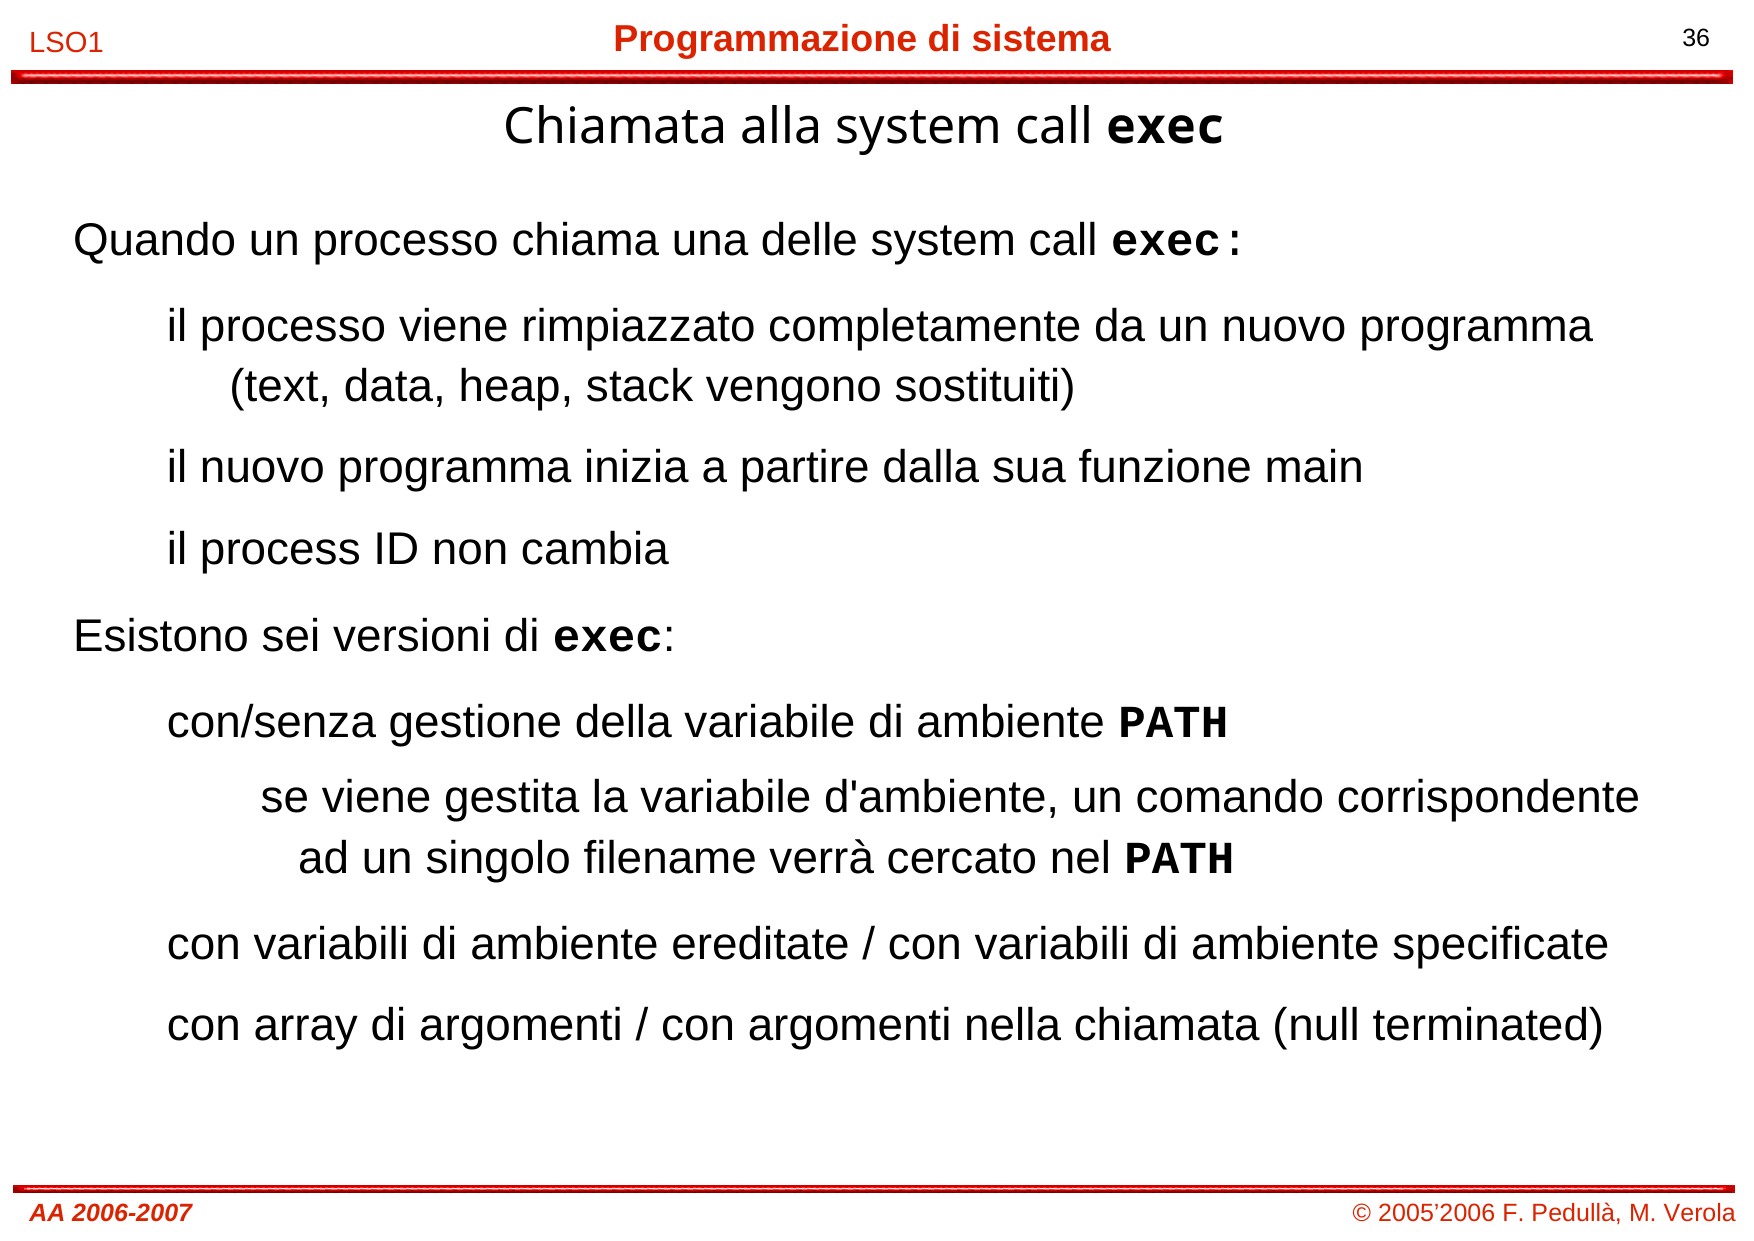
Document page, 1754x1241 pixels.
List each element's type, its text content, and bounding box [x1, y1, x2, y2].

picture [13, 1185, 1735, 1193]
picture [11, 70, 1733, 84]
title Chiamata alla system call exec [427, 78, 1303, 174]
list Quando un processo chiama una delle system call exec: il processo viene rimpiazzato completamente da un nuovo programma (text, data, heap, stack vengono sostituiti) il nuovo programma inizia a partire dalla sua funzione main il process ID non cambia Esistono sei versioni di exec: con/senza gestione della variabile di ambiente PATH se viene gestita la variabile d'ambiente, un comando corrispondente ad un singolo filename verrà cercato nel PATH con variabili di ambiente ereditate / con variabili di ambiente specificate con array di argomenti / con argomenti nella chiamata (null terminated) [58, 206, 1696, 1122]
